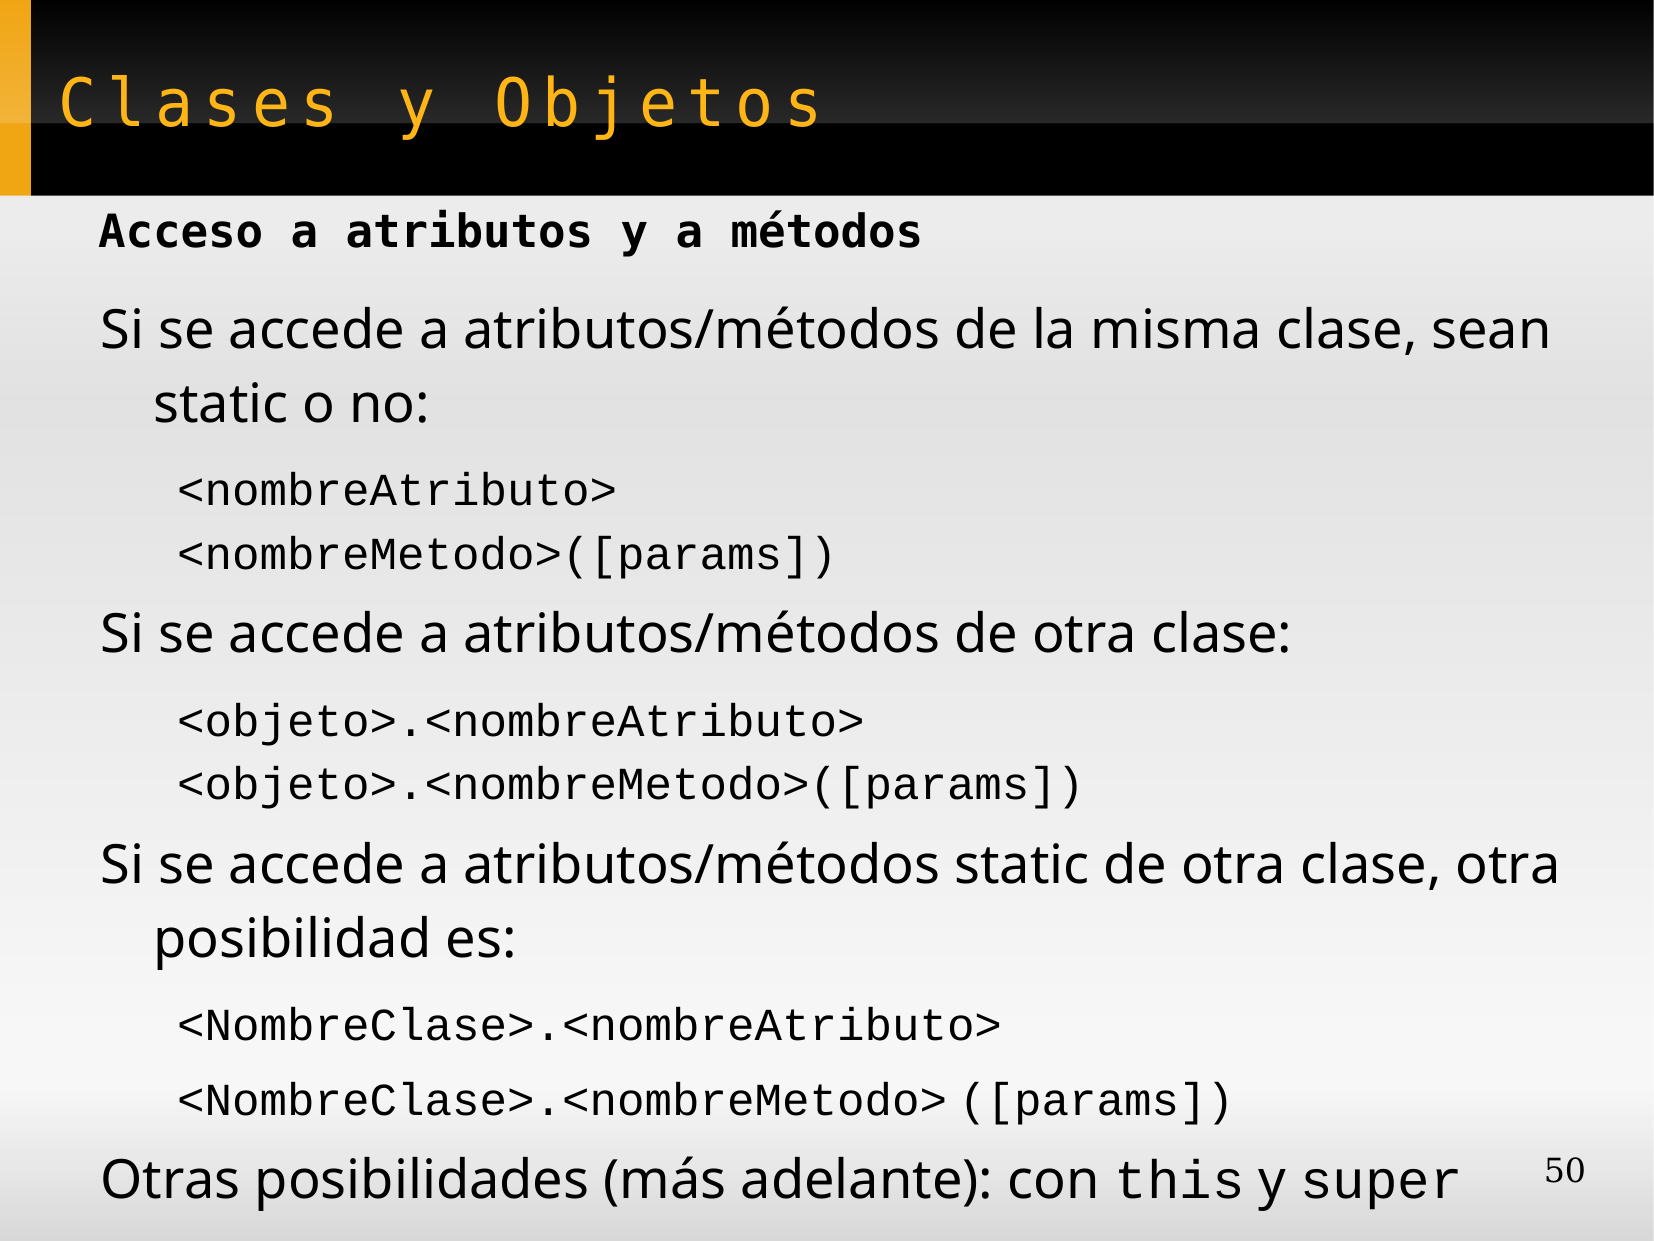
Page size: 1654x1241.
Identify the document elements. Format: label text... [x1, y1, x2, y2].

picture [0, 0, 1654, 1241]
title Clases y Objetos [59, 29, 1595, 178]
text_box Acceso a atributos y a métodos [83, 197, 938, 266]
list Si se accede a atributos/métodos de la misma clase, sean static o no: <nombreAtributo> <nombreMetodo>([params]) Si se accede a atributos/métodos de otra clase: <objeto>.<nombreAtributo> <objeto>.<nombreMetodo>([params]) Si se accede a atributos/métodos static de otra clase, otra posibilidad es: <NombreClase>.<nombreAtributo> <NombreClase>.<nombreMetodo> ([params]) Otras posibilidades (más adelante): con this y super [82, 290, 1625, 1162]
